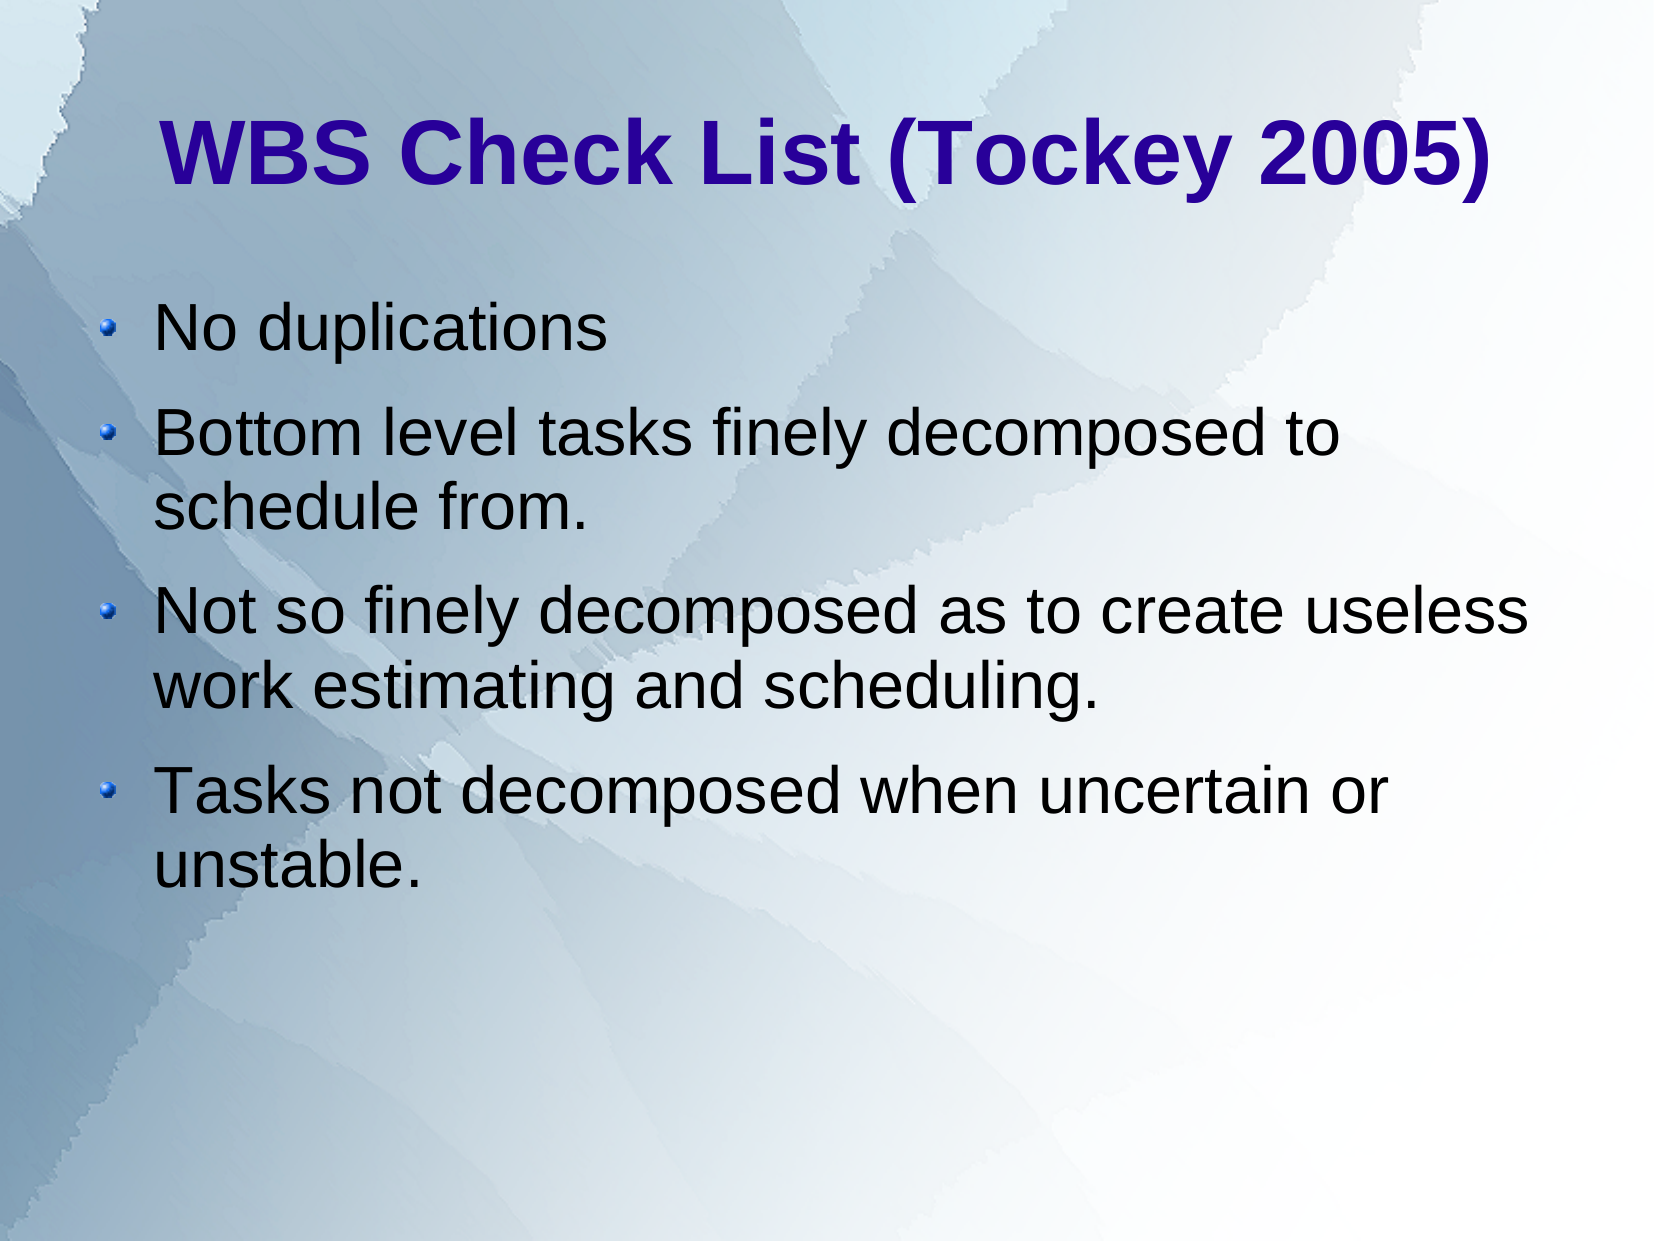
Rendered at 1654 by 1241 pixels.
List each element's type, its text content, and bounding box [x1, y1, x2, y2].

list No duplications Bottom level tasks finely decomposed to schedule from. Not so finely decomposed as to create useless work estimating and scheduling. Tasks not decomposed when uncertain or unstable. [82, 290, 1571, 1109]
title WBS Check List (Tockey 2005) [82, 49, 1571, 257]
picture [0, 0, 1654, 1241]
